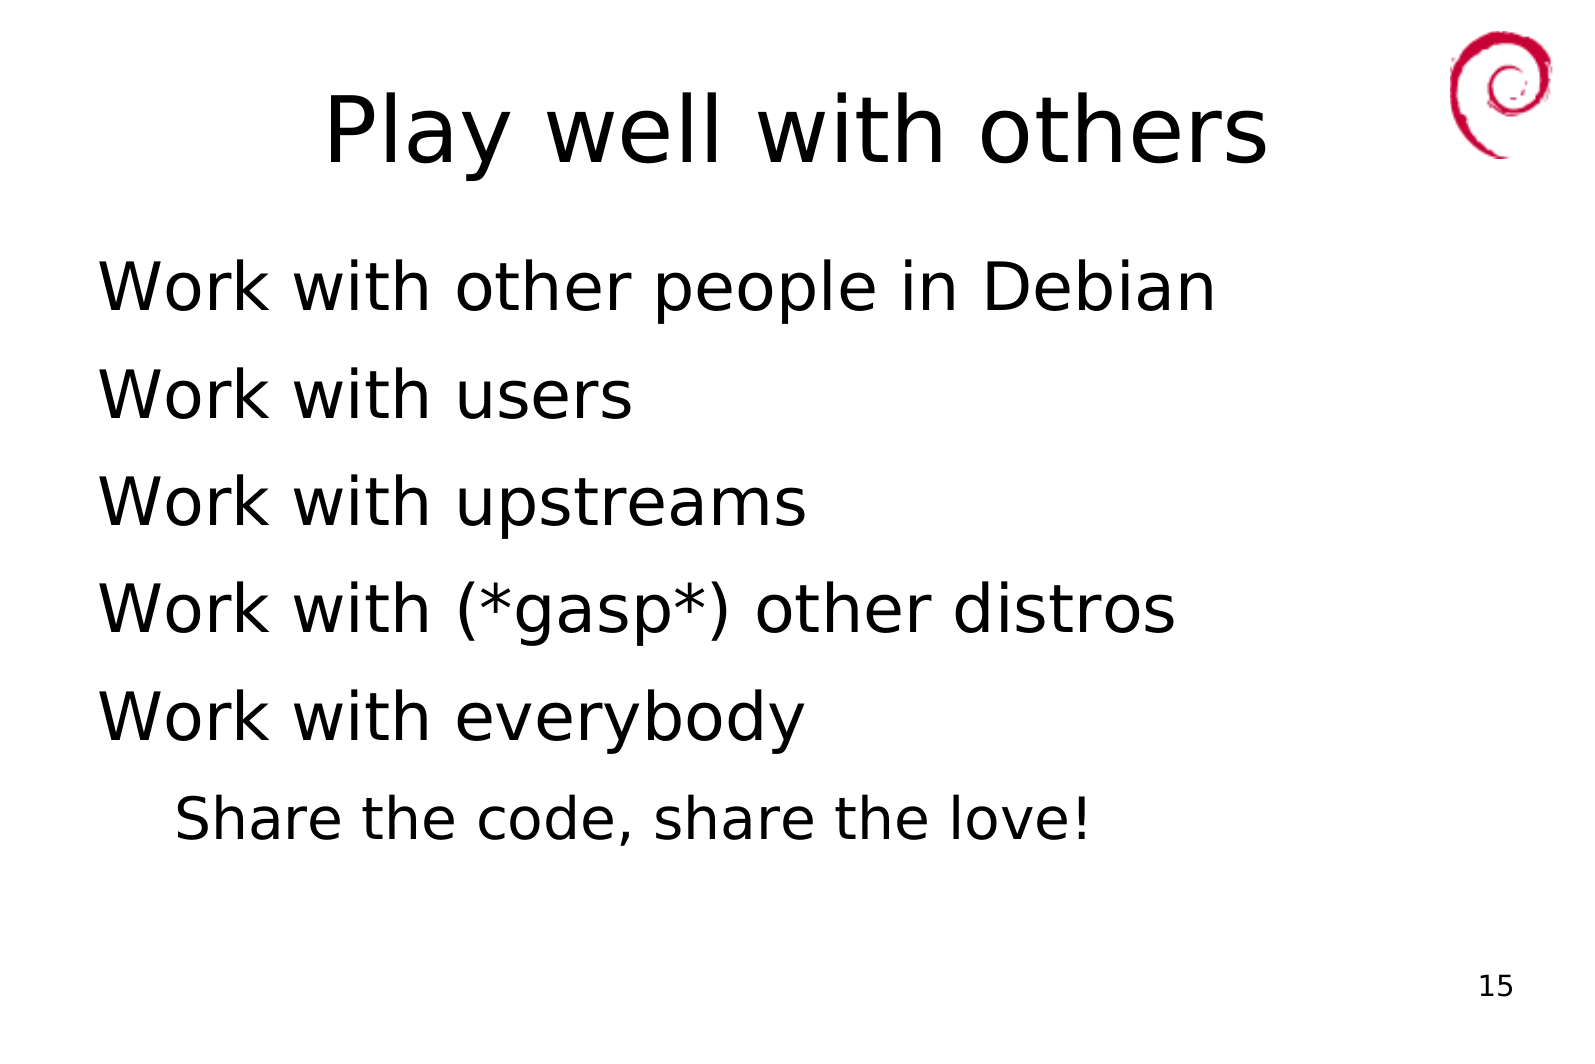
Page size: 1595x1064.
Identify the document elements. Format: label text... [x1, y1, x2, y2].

picture [1450, 31, 1555, 159]
list Work with other people in Debian Work with users Work with upstreams Work with (*gasp*) other distros Work with everybody Share the code, share the love! [79, 248, 1515, 936]
title Play well with others [79, 49, 1515, 213]
